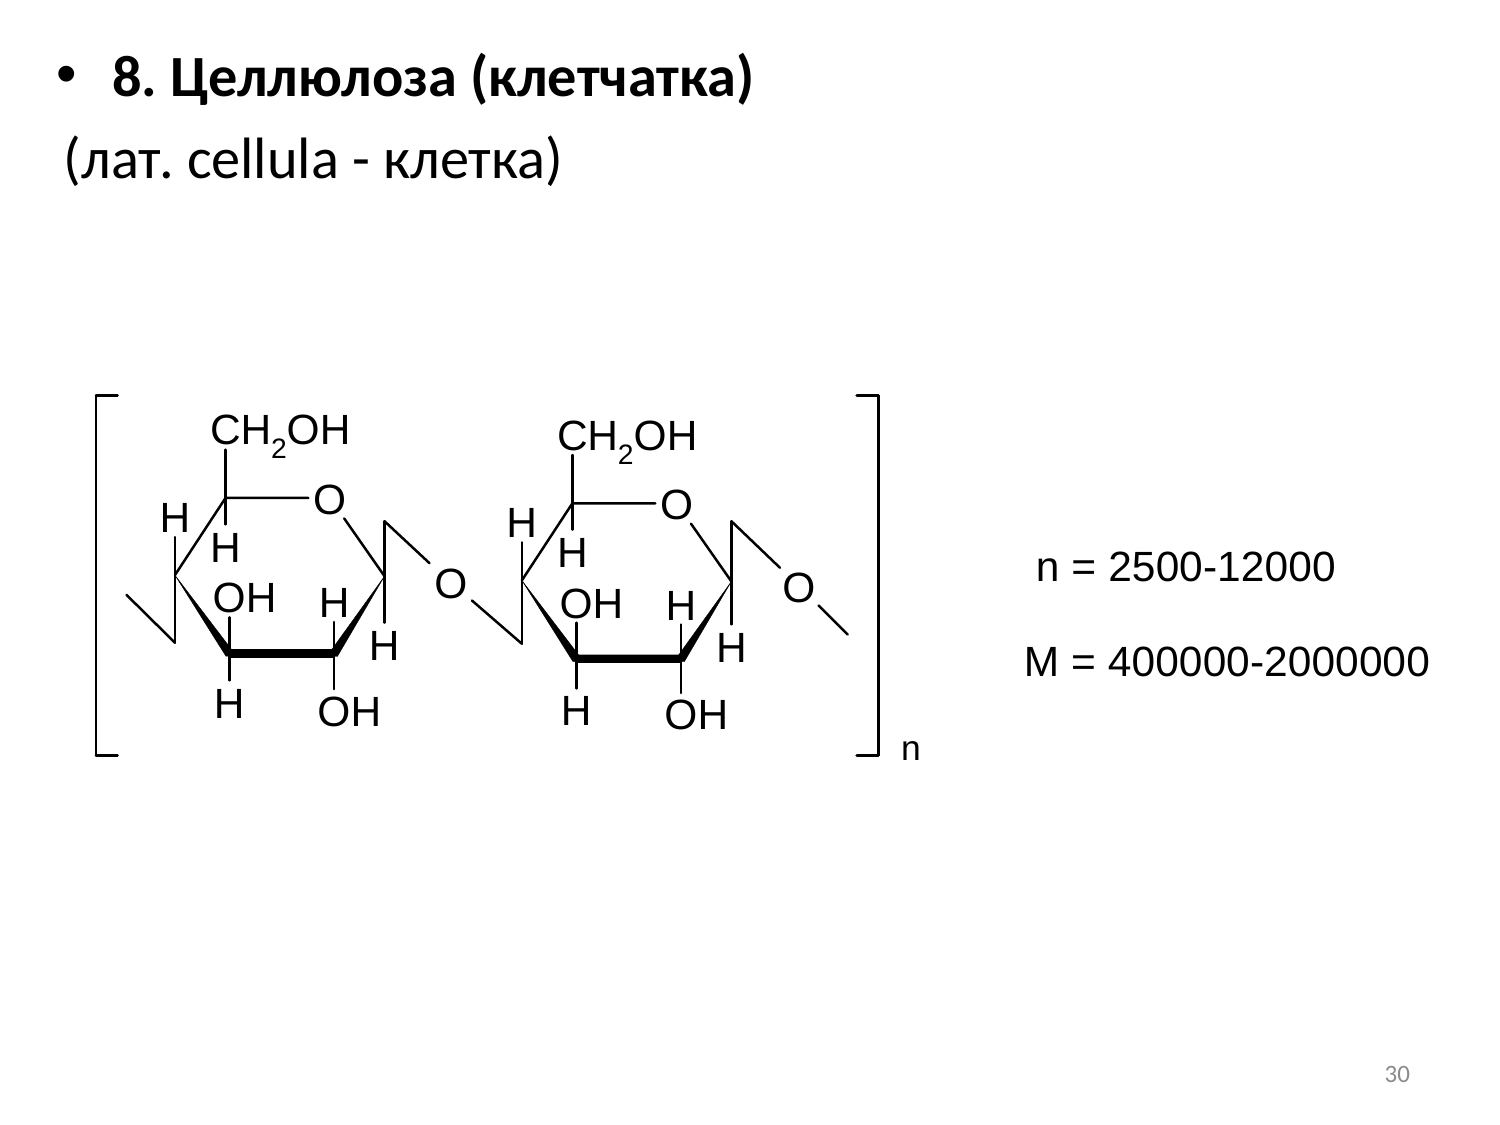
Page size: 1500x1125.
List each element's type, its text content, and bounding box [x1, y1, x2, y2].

chart [62, 361, 1438, 792]
list 8. Целлюлоза (клетчатка) (лат. cellula - клетка) [41, 30, 1436, 601]
slide_number <номер> [1074, 1042, 1425, 1103]
